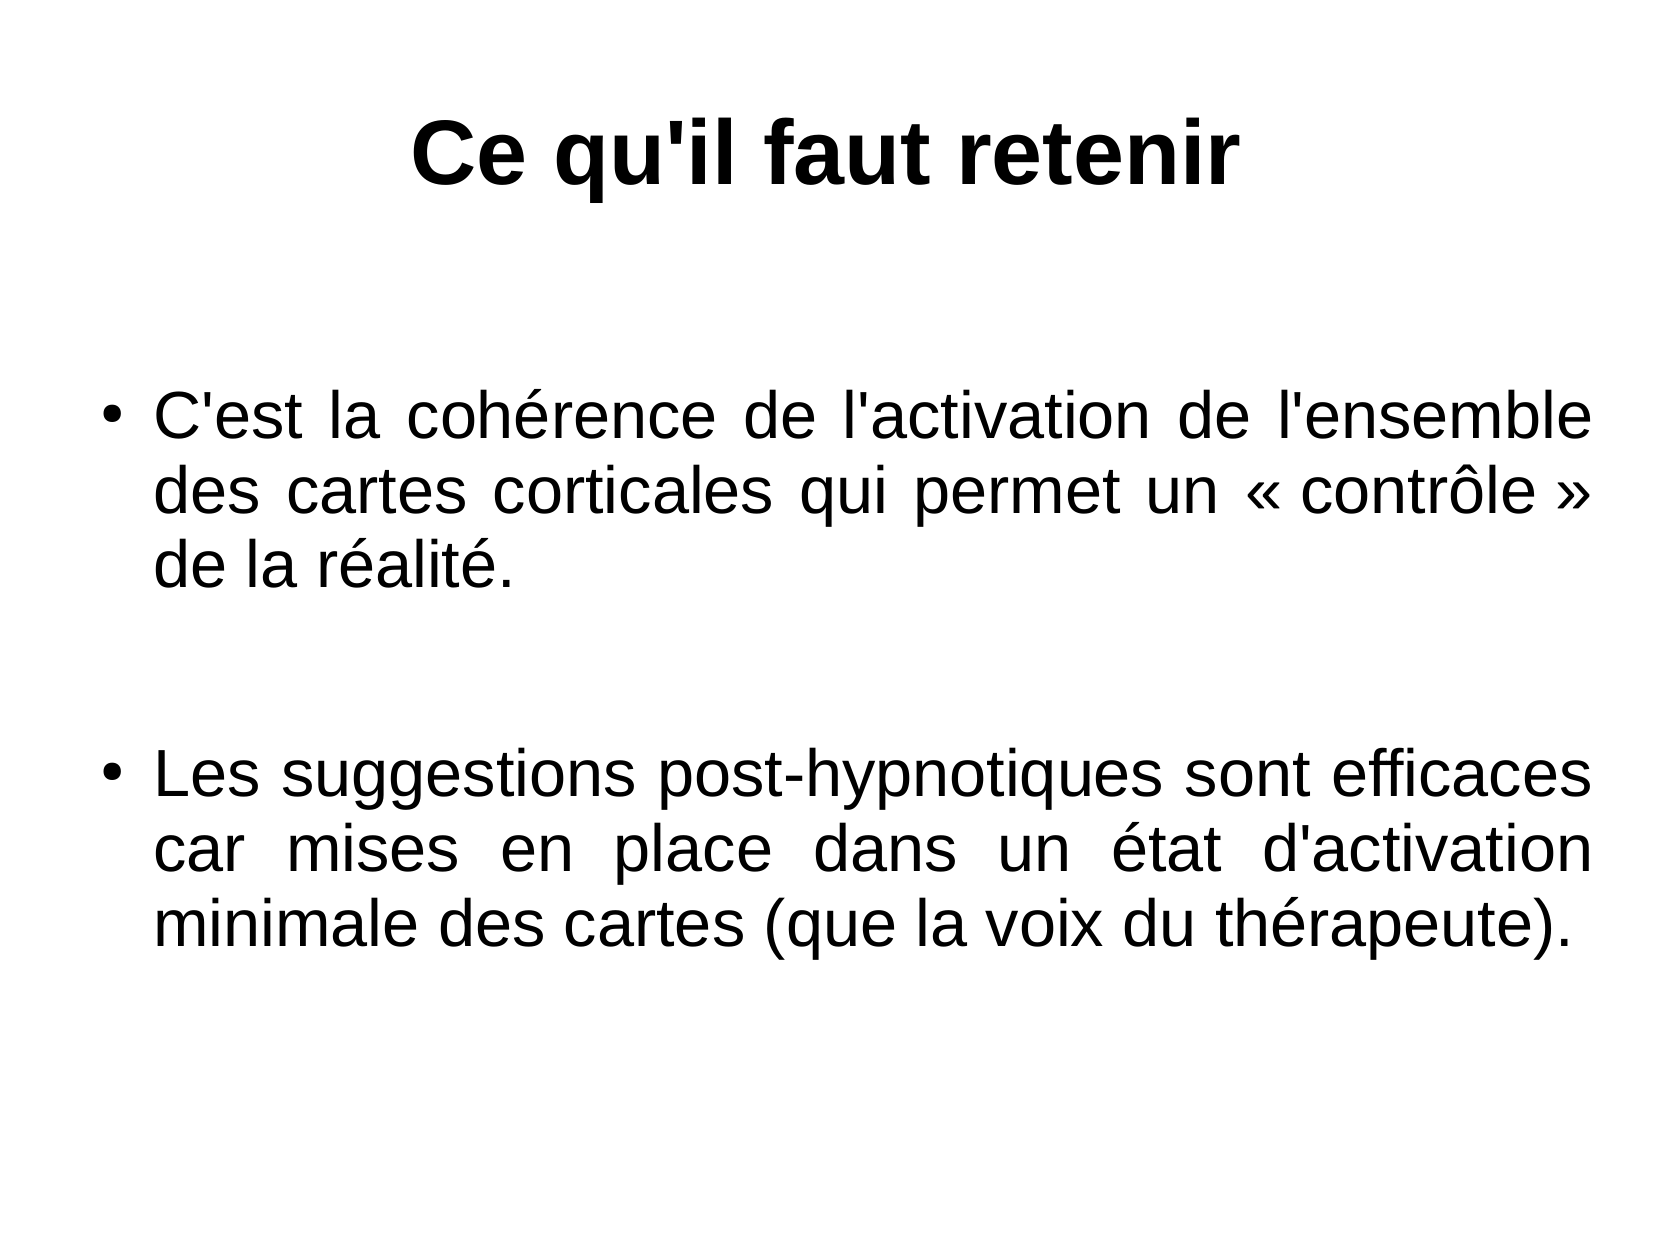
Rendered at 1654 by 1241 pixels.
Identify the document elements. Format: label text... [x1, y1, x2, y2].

list C'est la cohérence de l'activation de l'ensemble des cartes corticales qui permet un « contrôle » de la réalité. Les suggestions post-hypnotiques sont efficaces car mises en place dans un état d'activation minimale des cartes (que la voix du thérapeute). [82, 377, 1595, 959]
title Ce qu'il faut retenir [82, 49, 1571, 257]
